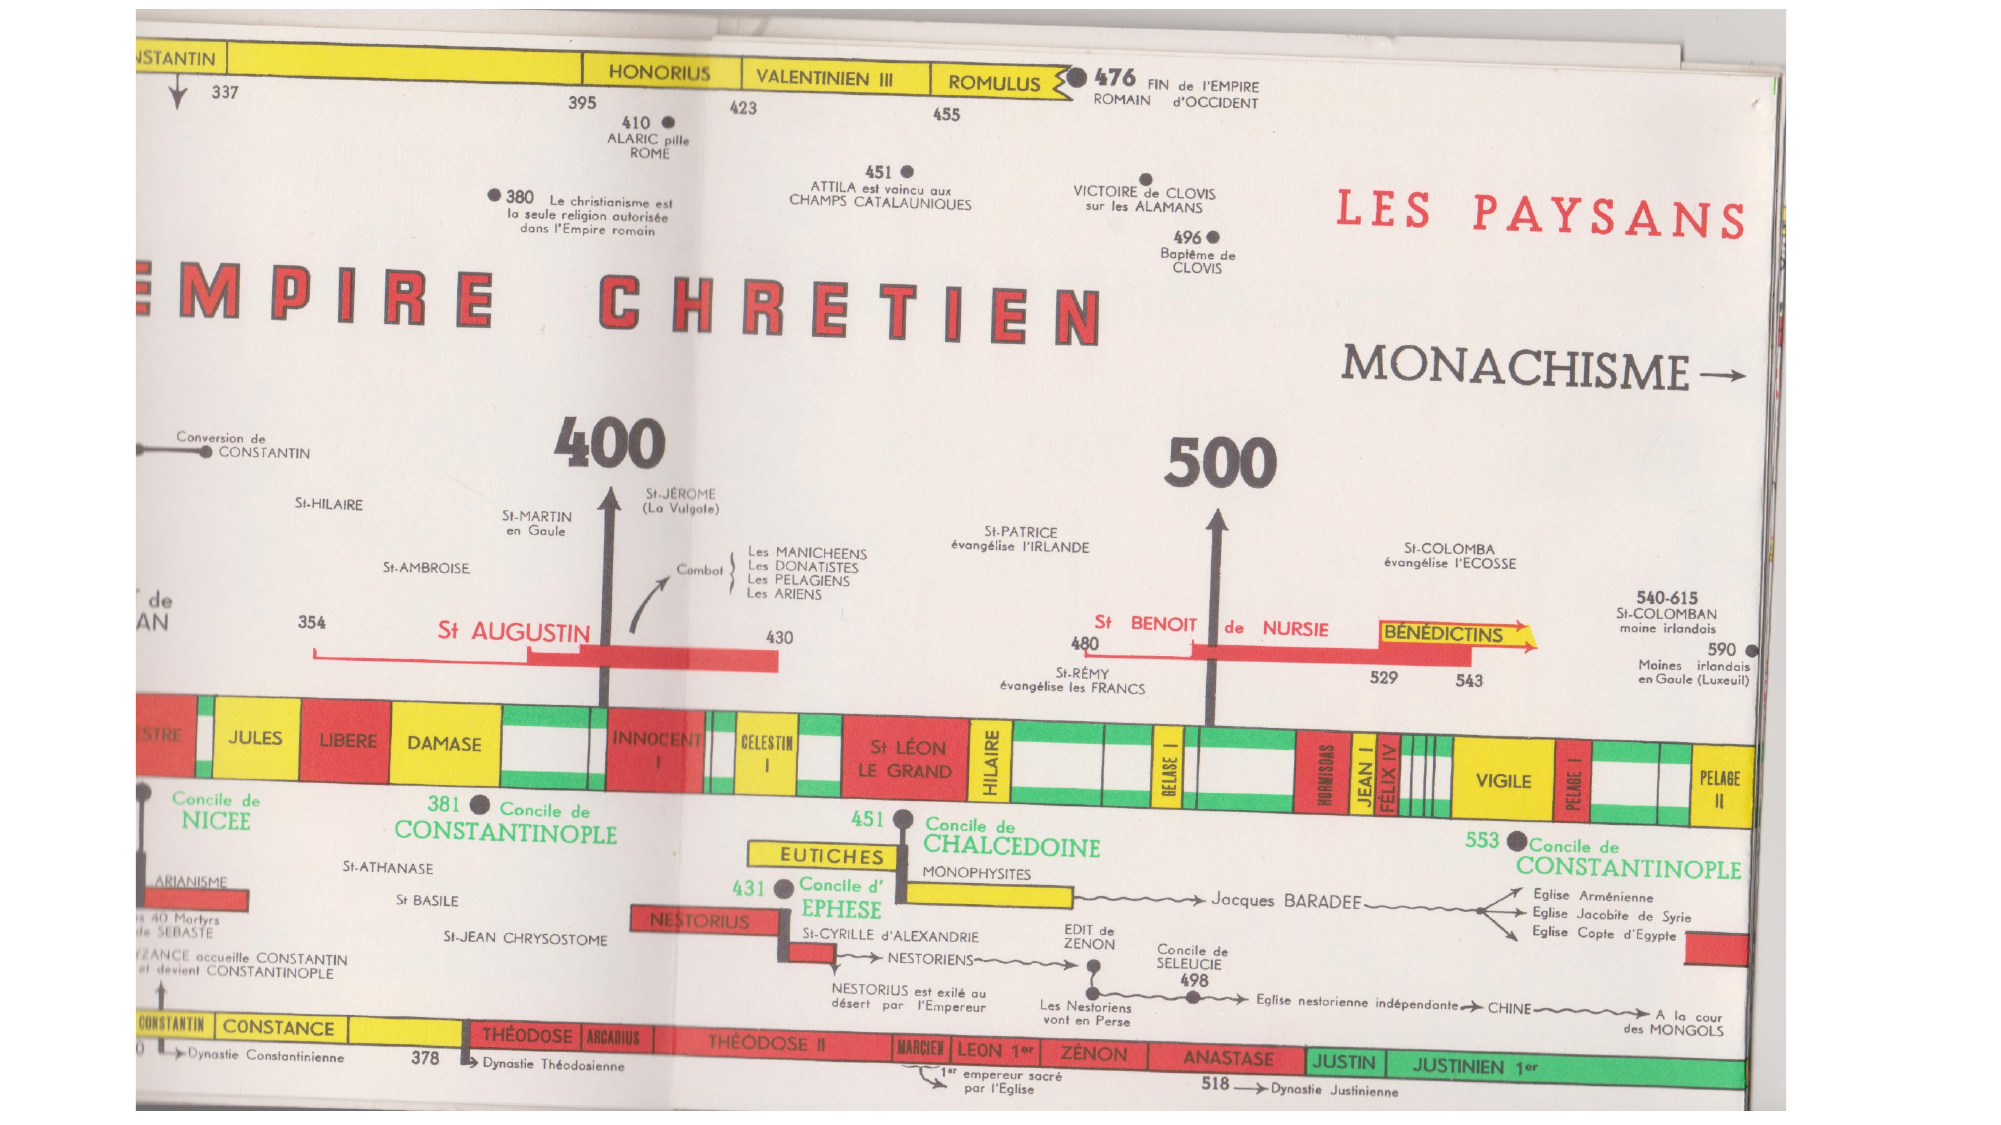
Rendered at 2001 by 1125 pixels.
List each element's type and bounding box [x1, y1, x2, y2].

picture [135, 9, 1787, 1111]
